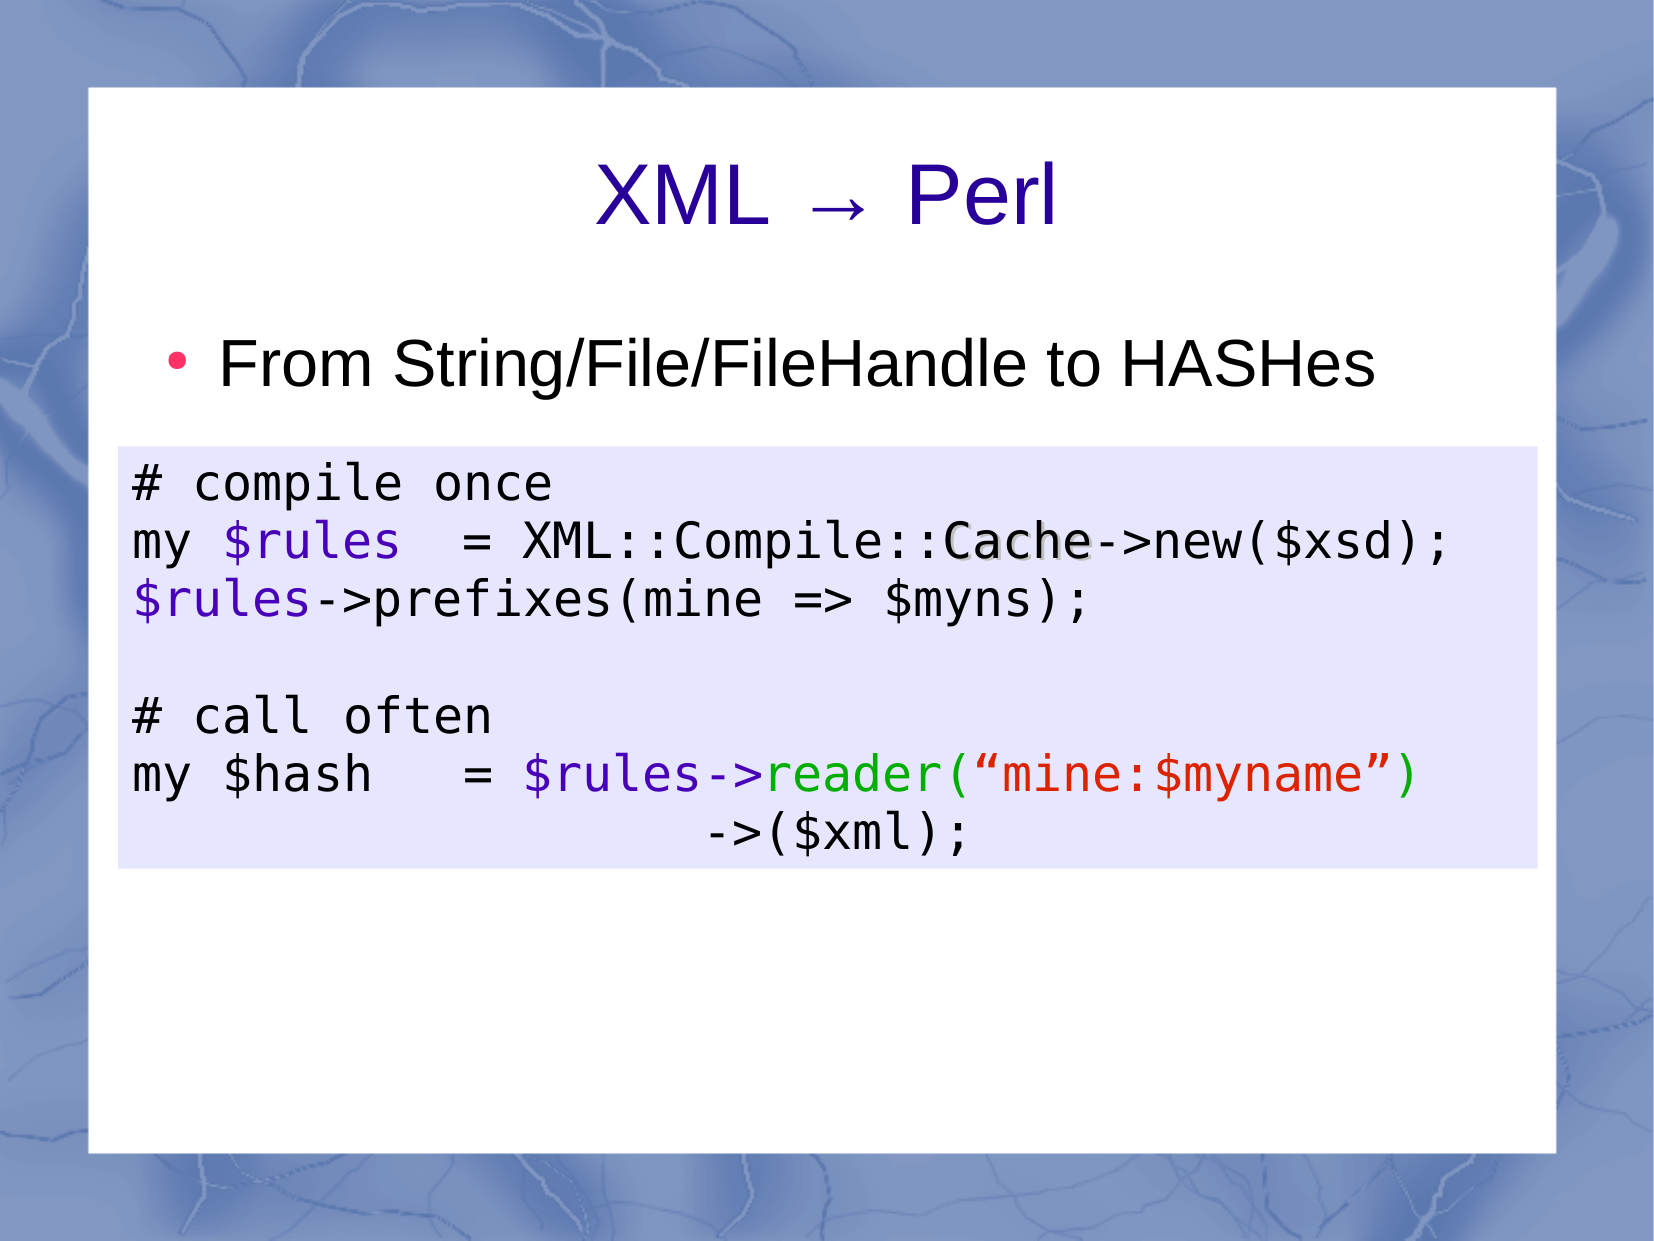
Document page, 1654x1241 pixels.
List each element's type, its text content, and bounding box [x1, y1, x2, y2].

title XML → Perl [118, 90, 1536, 298]
picture [0, 0, 1654, 1241]
text_box # compile once my $rules = XML::Compile::Cache->new($xsd); $rules->prefixes(mine => $myns); # call often my $hash = $rules->reader(“mine:$myname”) ->($xml); [118, 446, 1538, 869]
list From String/File/FileHandle to HASHes [147, 325, 1506, 446]
list From String/File/FileHandle to HASHes [147, 869, 1506, 1232]
